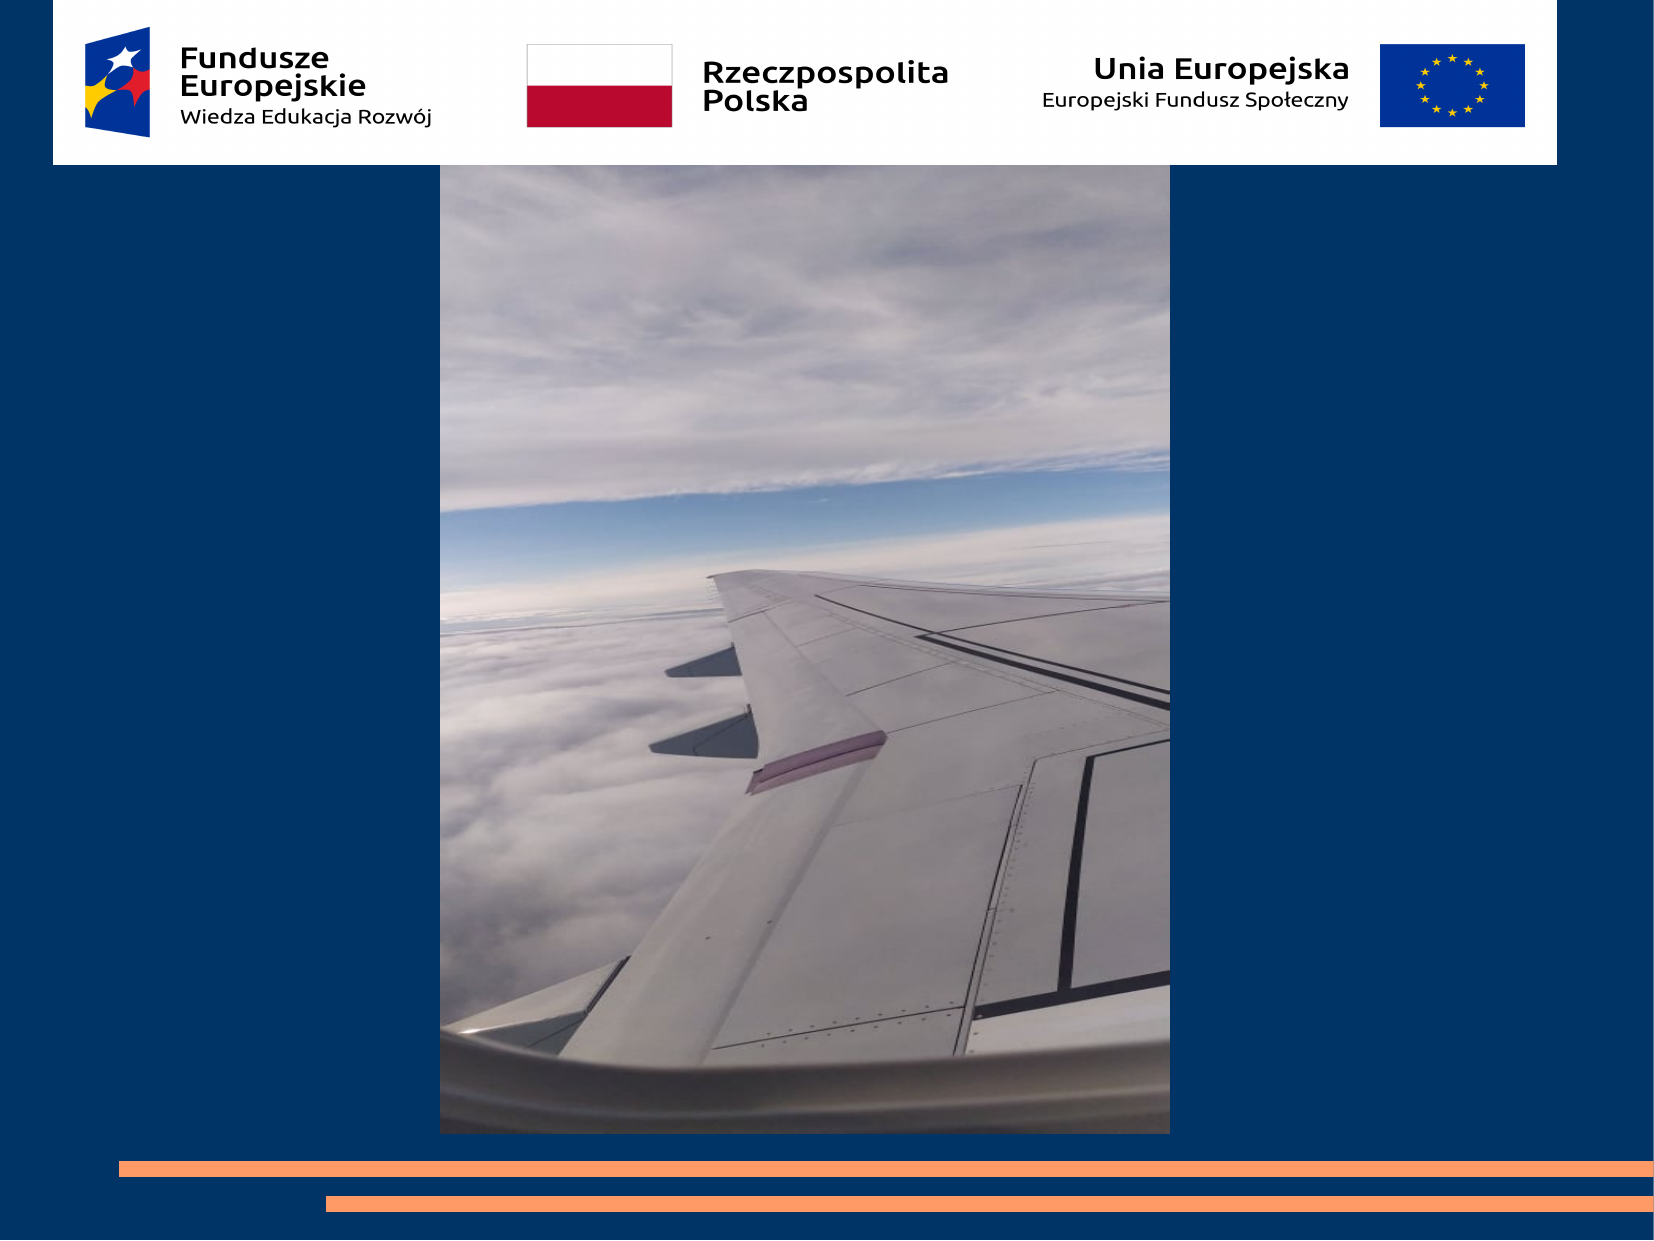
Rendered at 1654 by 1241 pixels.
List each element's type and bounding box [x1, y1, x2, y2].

picture [53, 0, 1557, 1134]
